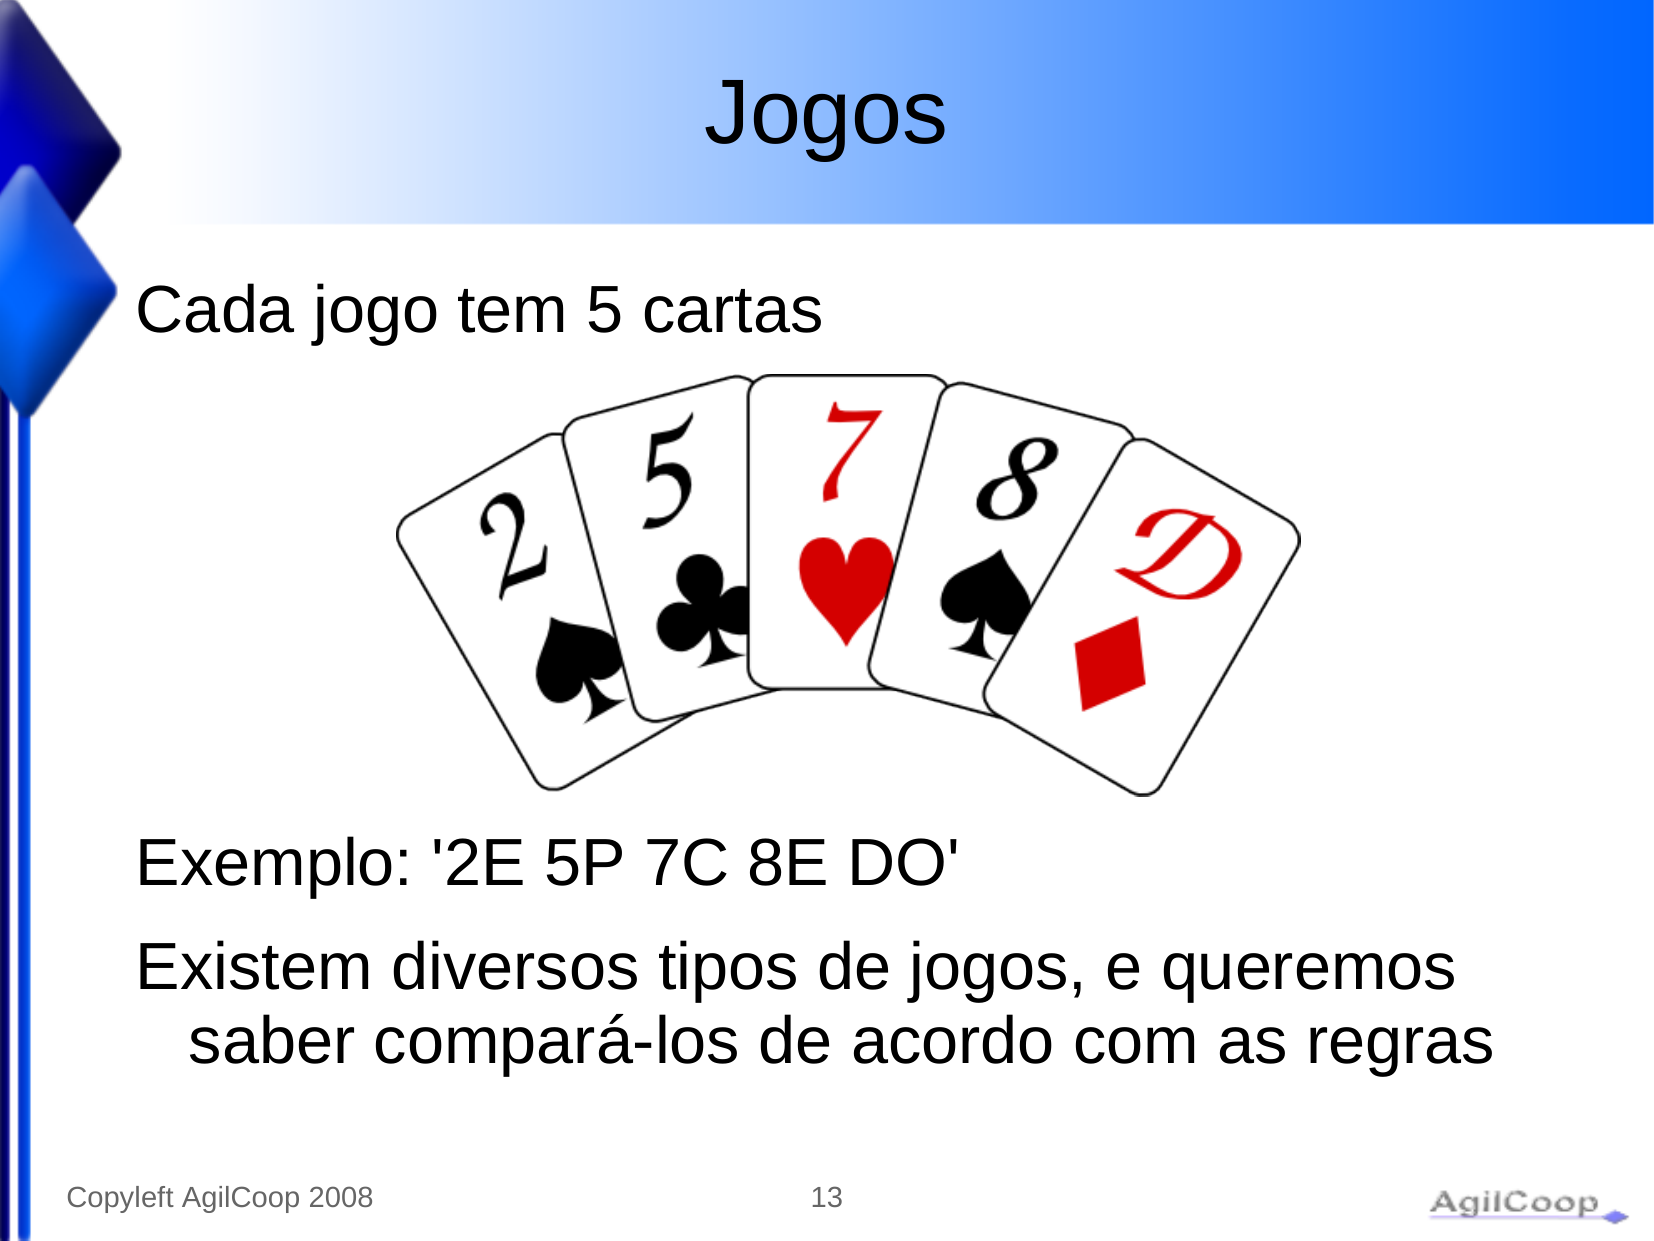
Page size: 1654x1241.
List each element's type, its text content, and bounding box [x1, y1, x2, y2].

picture [0, 0, 1654, 1241]
title Jogos [82, 15, 1571, 208]
list Cada jogo tem 5 cartas Exemplo: '2E 5P 7C 8E DO' Existem diversos tipos de jogos, e queremos saber compará-los de acordo com as regras [118, 271, 1607, 1108]
